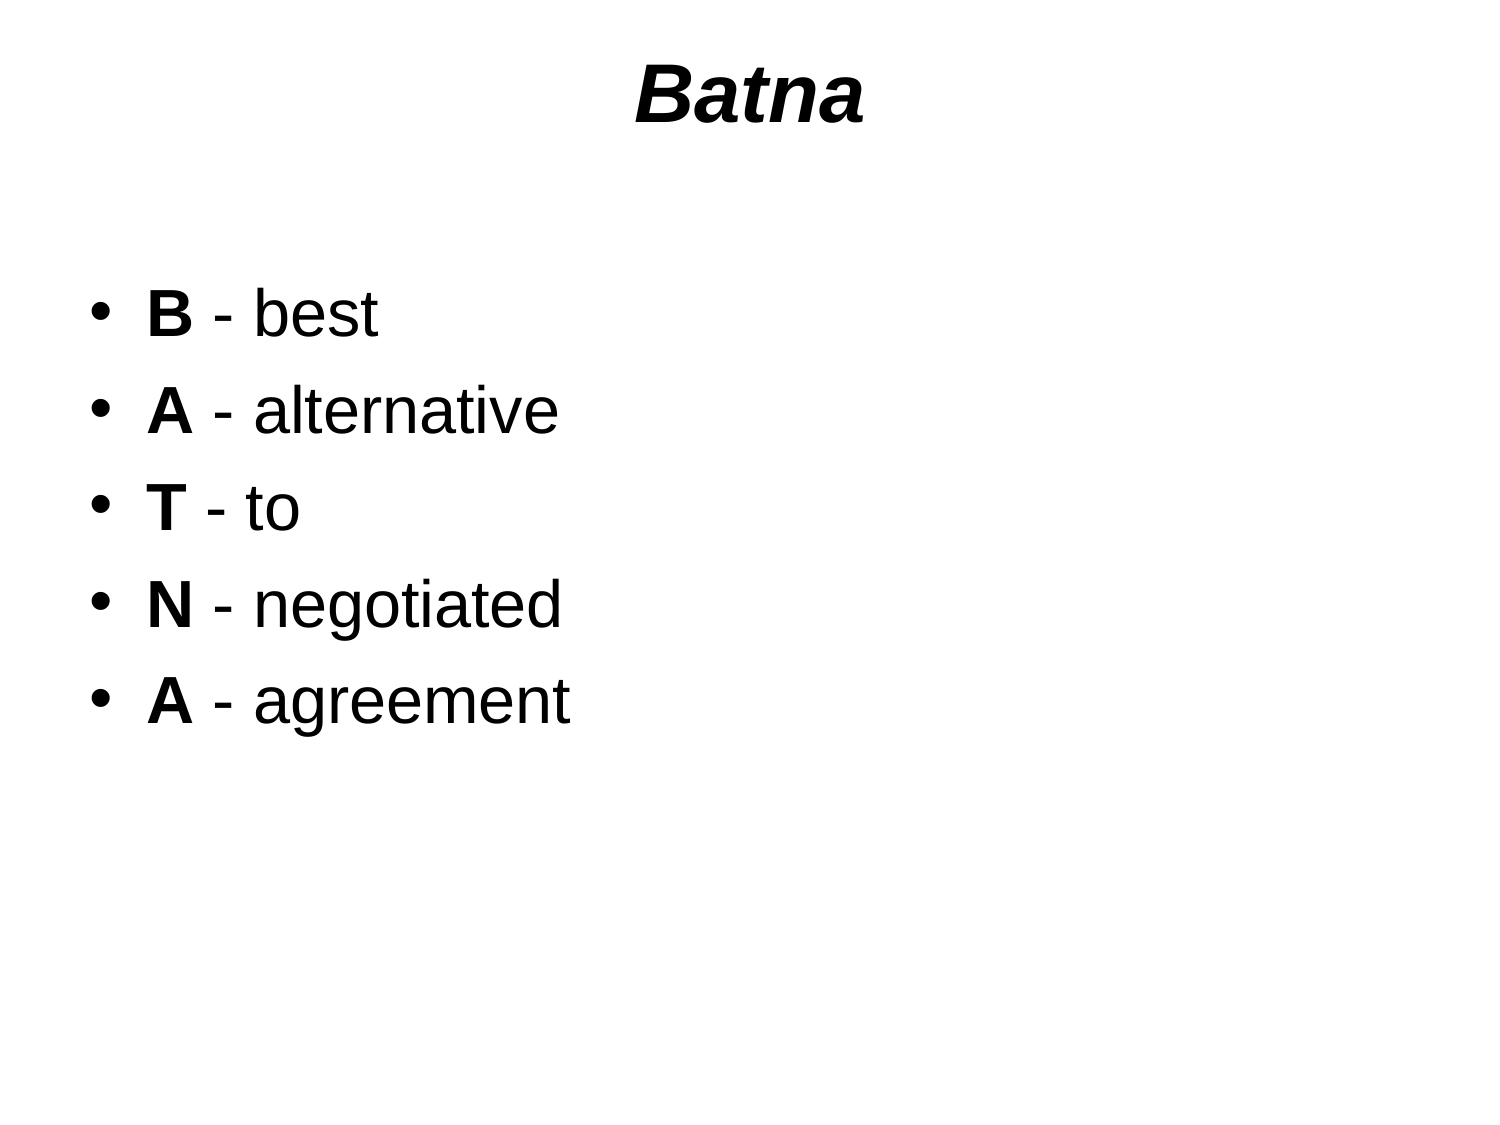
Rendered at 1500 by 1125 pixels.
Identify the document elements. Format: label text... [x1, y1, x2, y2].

title Batna [75, 31, 1426, 247]
list B - best A - alternative T - to N - negotiated A - agreement [75, 262, 1426, 1006]
